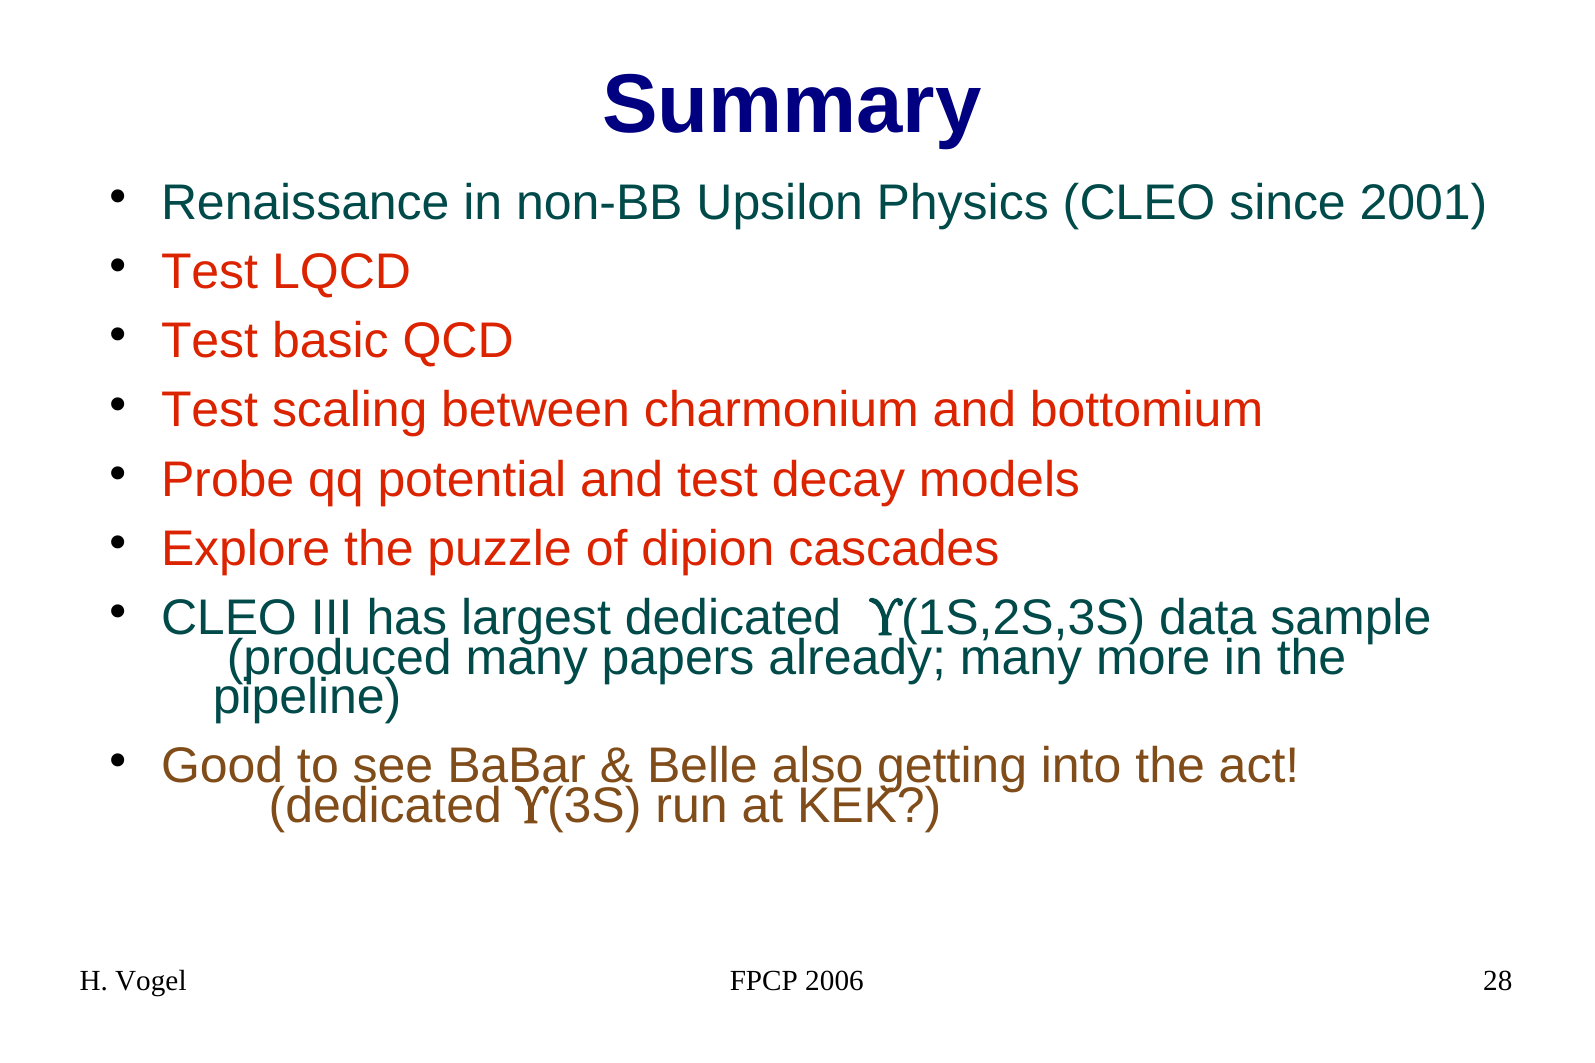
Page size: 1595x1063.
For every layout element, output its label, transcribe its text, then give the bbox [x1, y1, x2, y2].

list Renaissance in non-BB Upsilon Physics (CLEO since 2001) Test LQCD Test basic QCD Test scaling between charmonium and bottomium Probe qq potential and test decay models Explore the puzzle of dipion cascades CLEO III has largest dedicated (1S,2S,3S) data sample (produced many papers already; many more in the pipeline) Good to see BaBar & Belle also getting into the act! (dedicated (3S) run at KEK?) [74, 187, 1510, 901]
title Summary [74, 37, 1510, 187]
